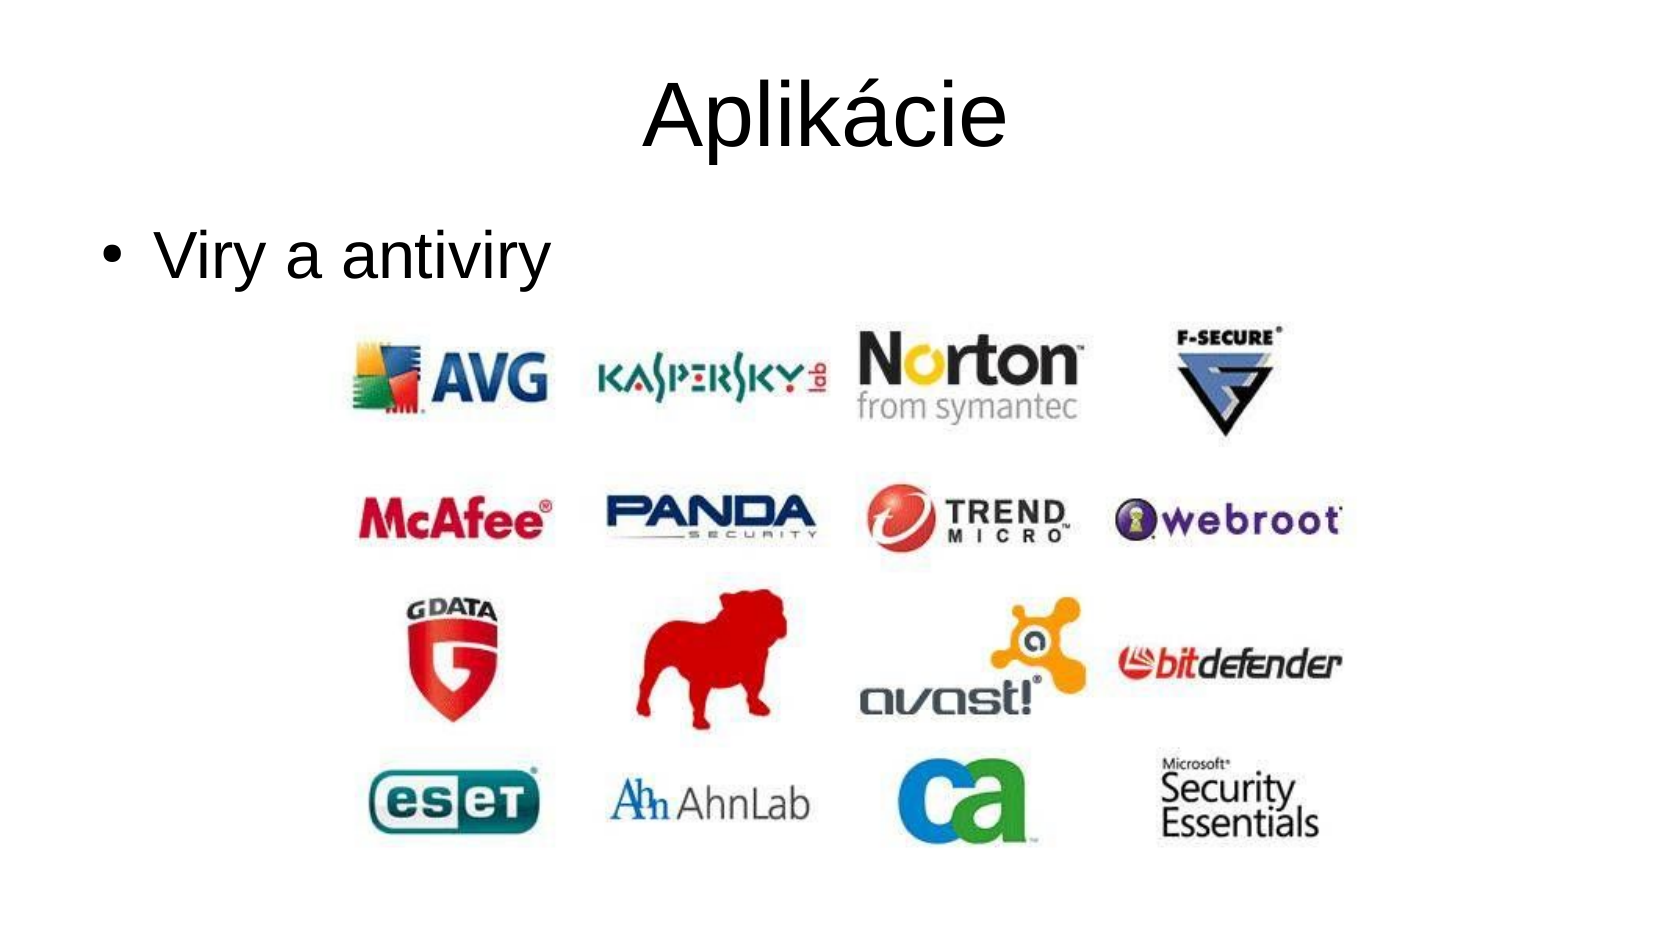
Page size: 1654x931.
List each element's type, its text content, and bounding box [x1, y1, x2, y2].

picture [305, 297, 1363, 868]
title Aplikácie [82, 37, 1571, 193]
list Viry a antiviry [82, 217, 1571, 758]
